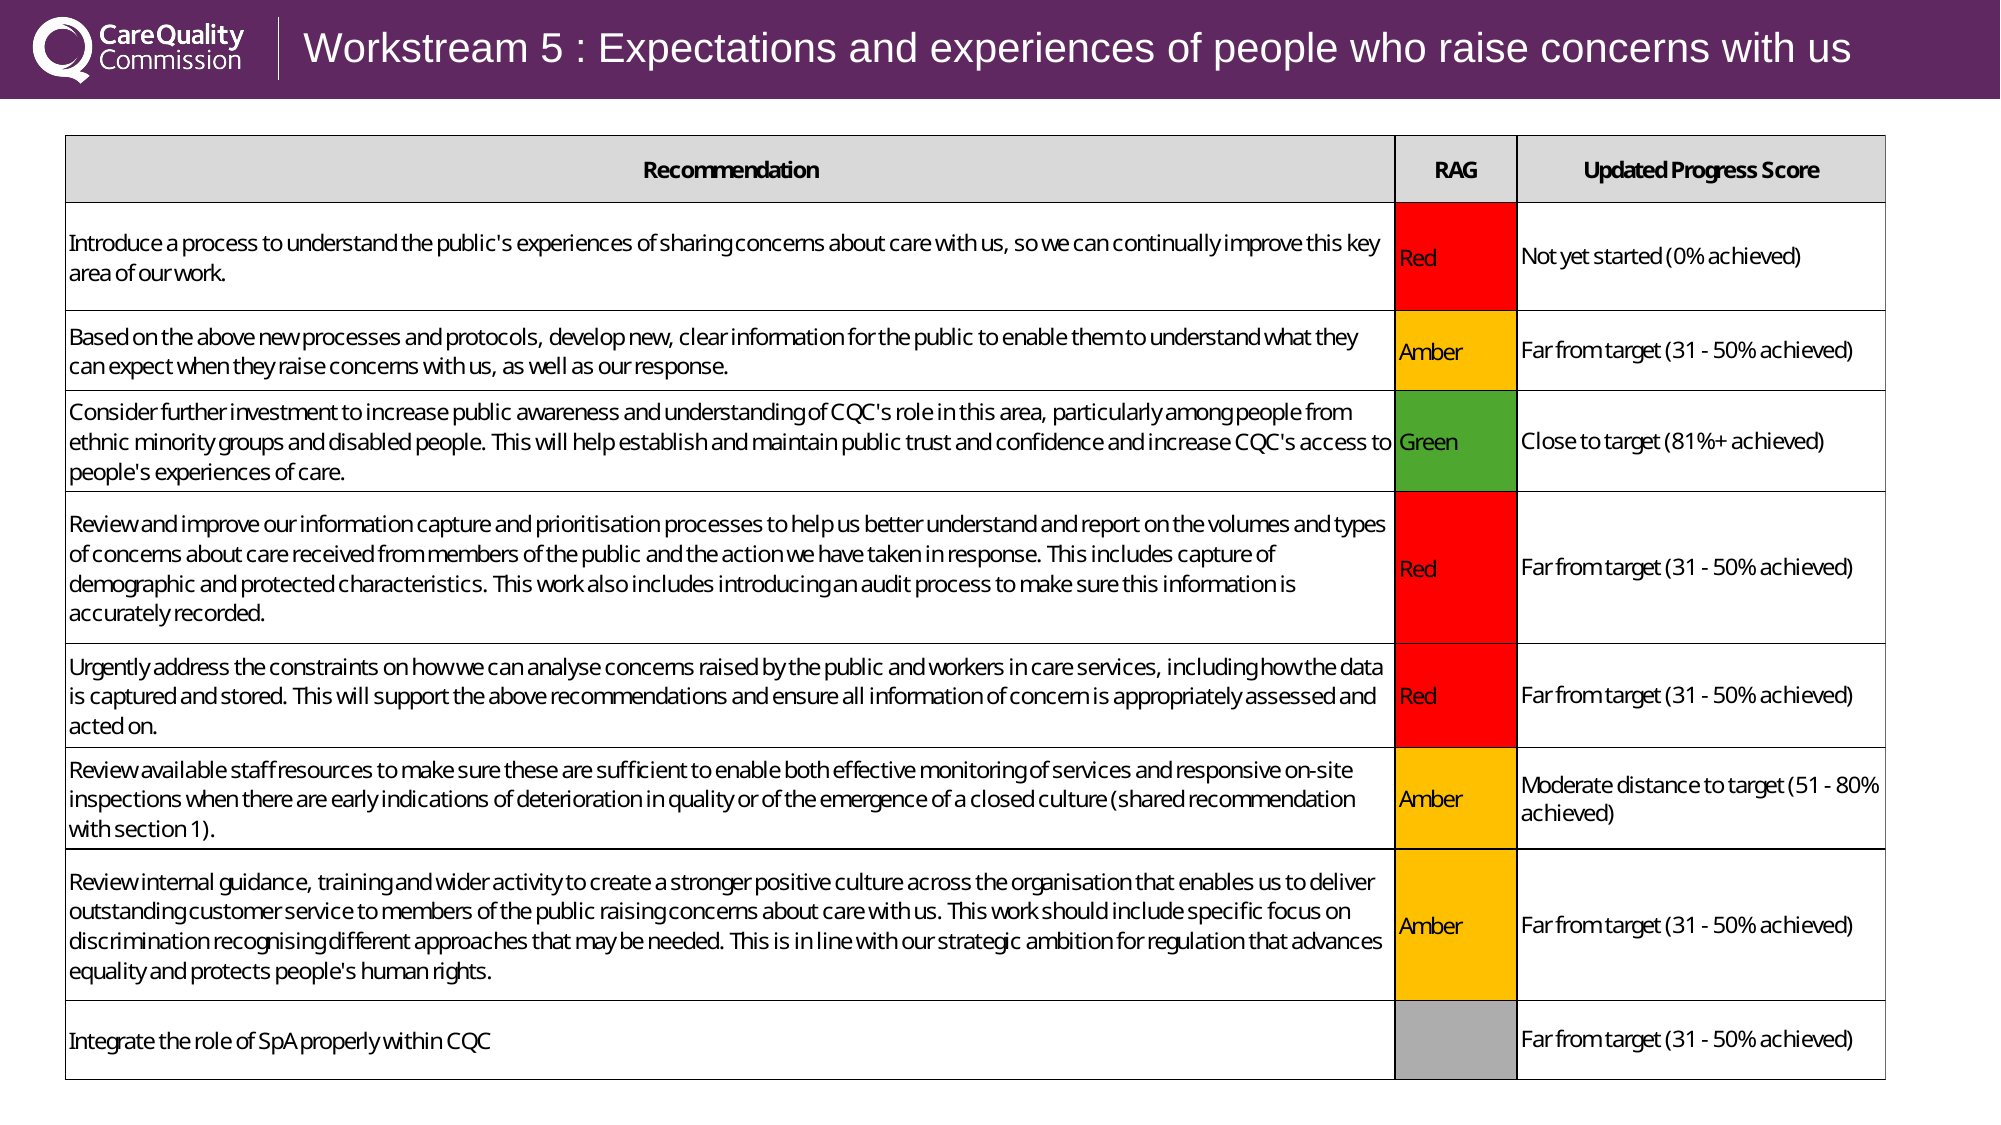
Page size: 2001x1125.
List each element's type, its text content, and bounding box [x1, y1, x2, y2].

text_box Workstream 5 : Expectations and experiences of people who raise concerns with us [288, 13, 1878, 80]
text_box [0, 0, 2000, 99]
picture [32, 16, 245, 84]
picture [64, 134, 1887, 1081]
